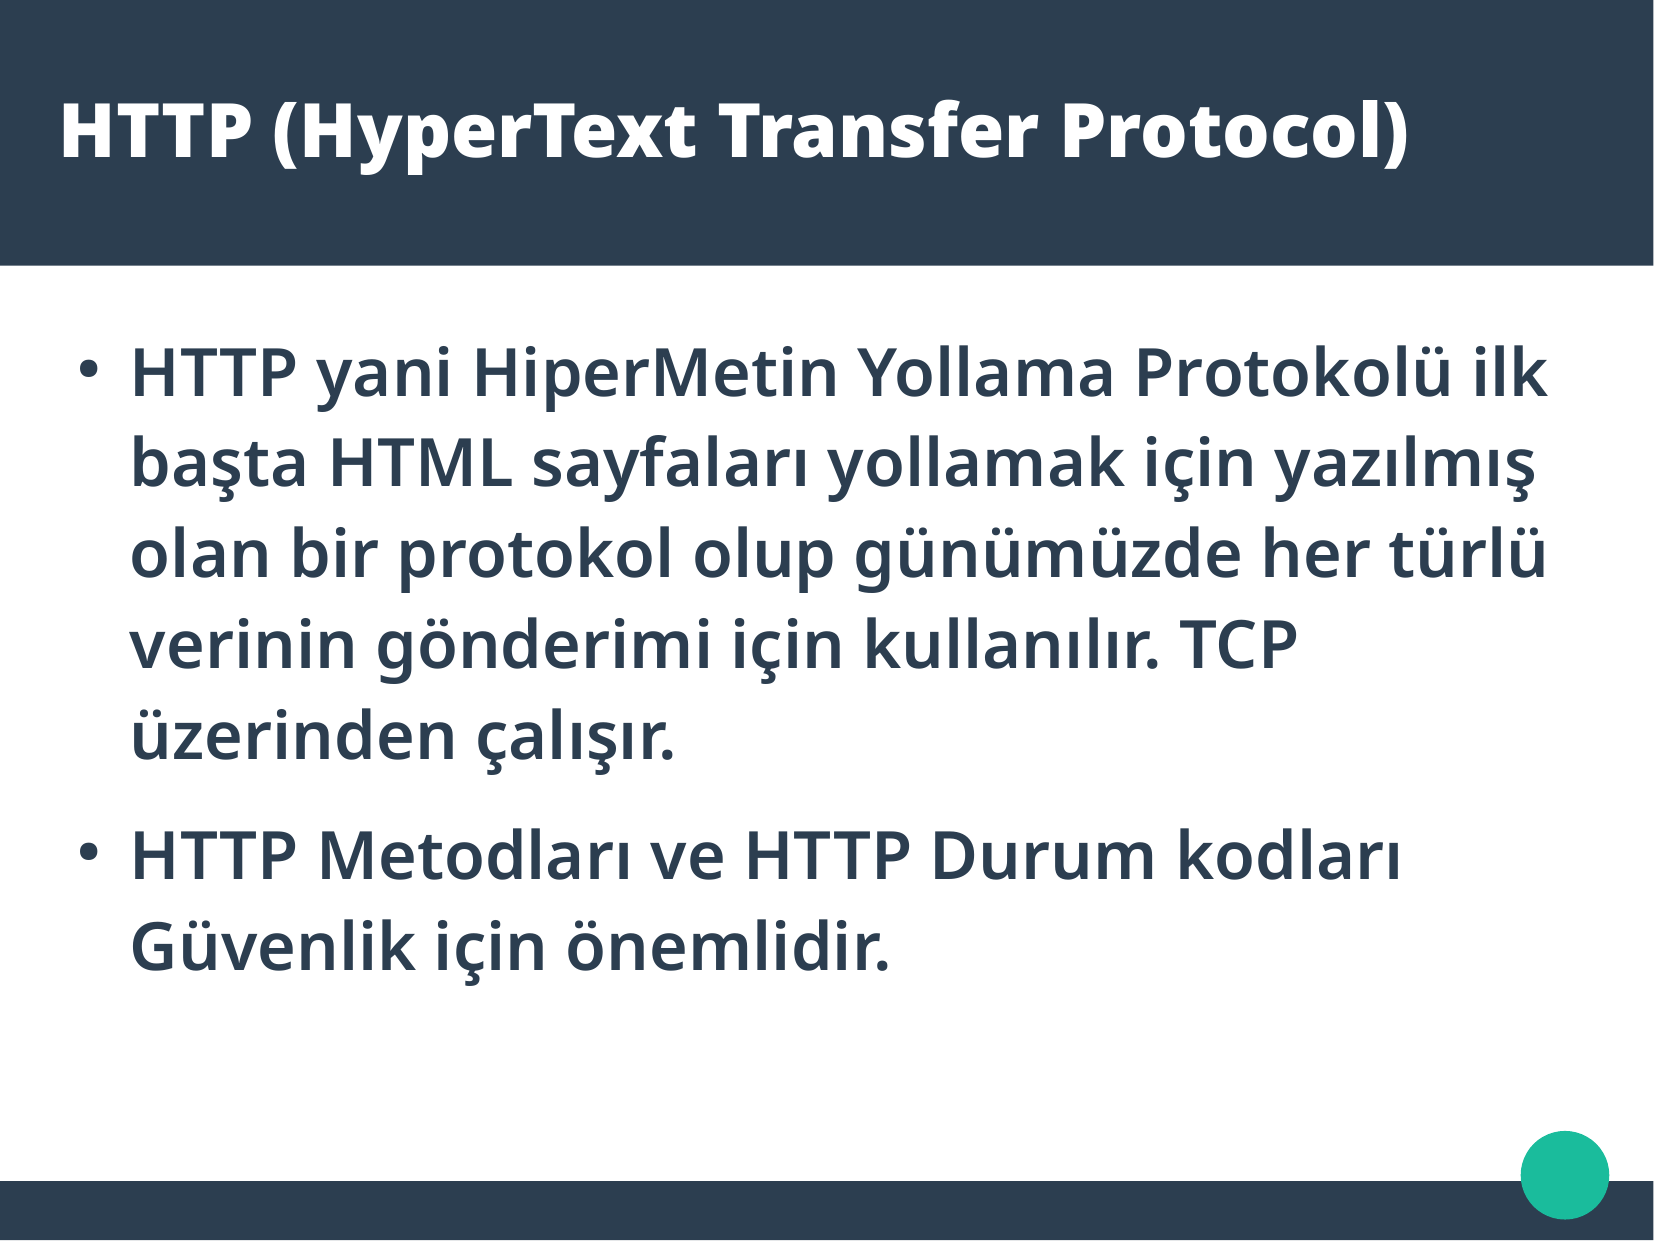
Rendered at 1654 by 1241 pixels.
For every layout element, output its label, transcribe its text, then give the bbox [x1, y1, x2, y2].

list HTTP yani HiperMetin Yollama Protokolü ilk başta HTML sayfaları yollamak için yazılmış olan bir protokol olup günümüzde her türlü verinin gönderimi için kullanılır. TCP üzerinden çalışır. HTTP Metodları ve HTTP Durum kodları Güvenlik için önemlidir. [59, 324, 1595, 1152]
title HTTP (HyperText Transfer Protocol) [59, 49, 1595, 207]
